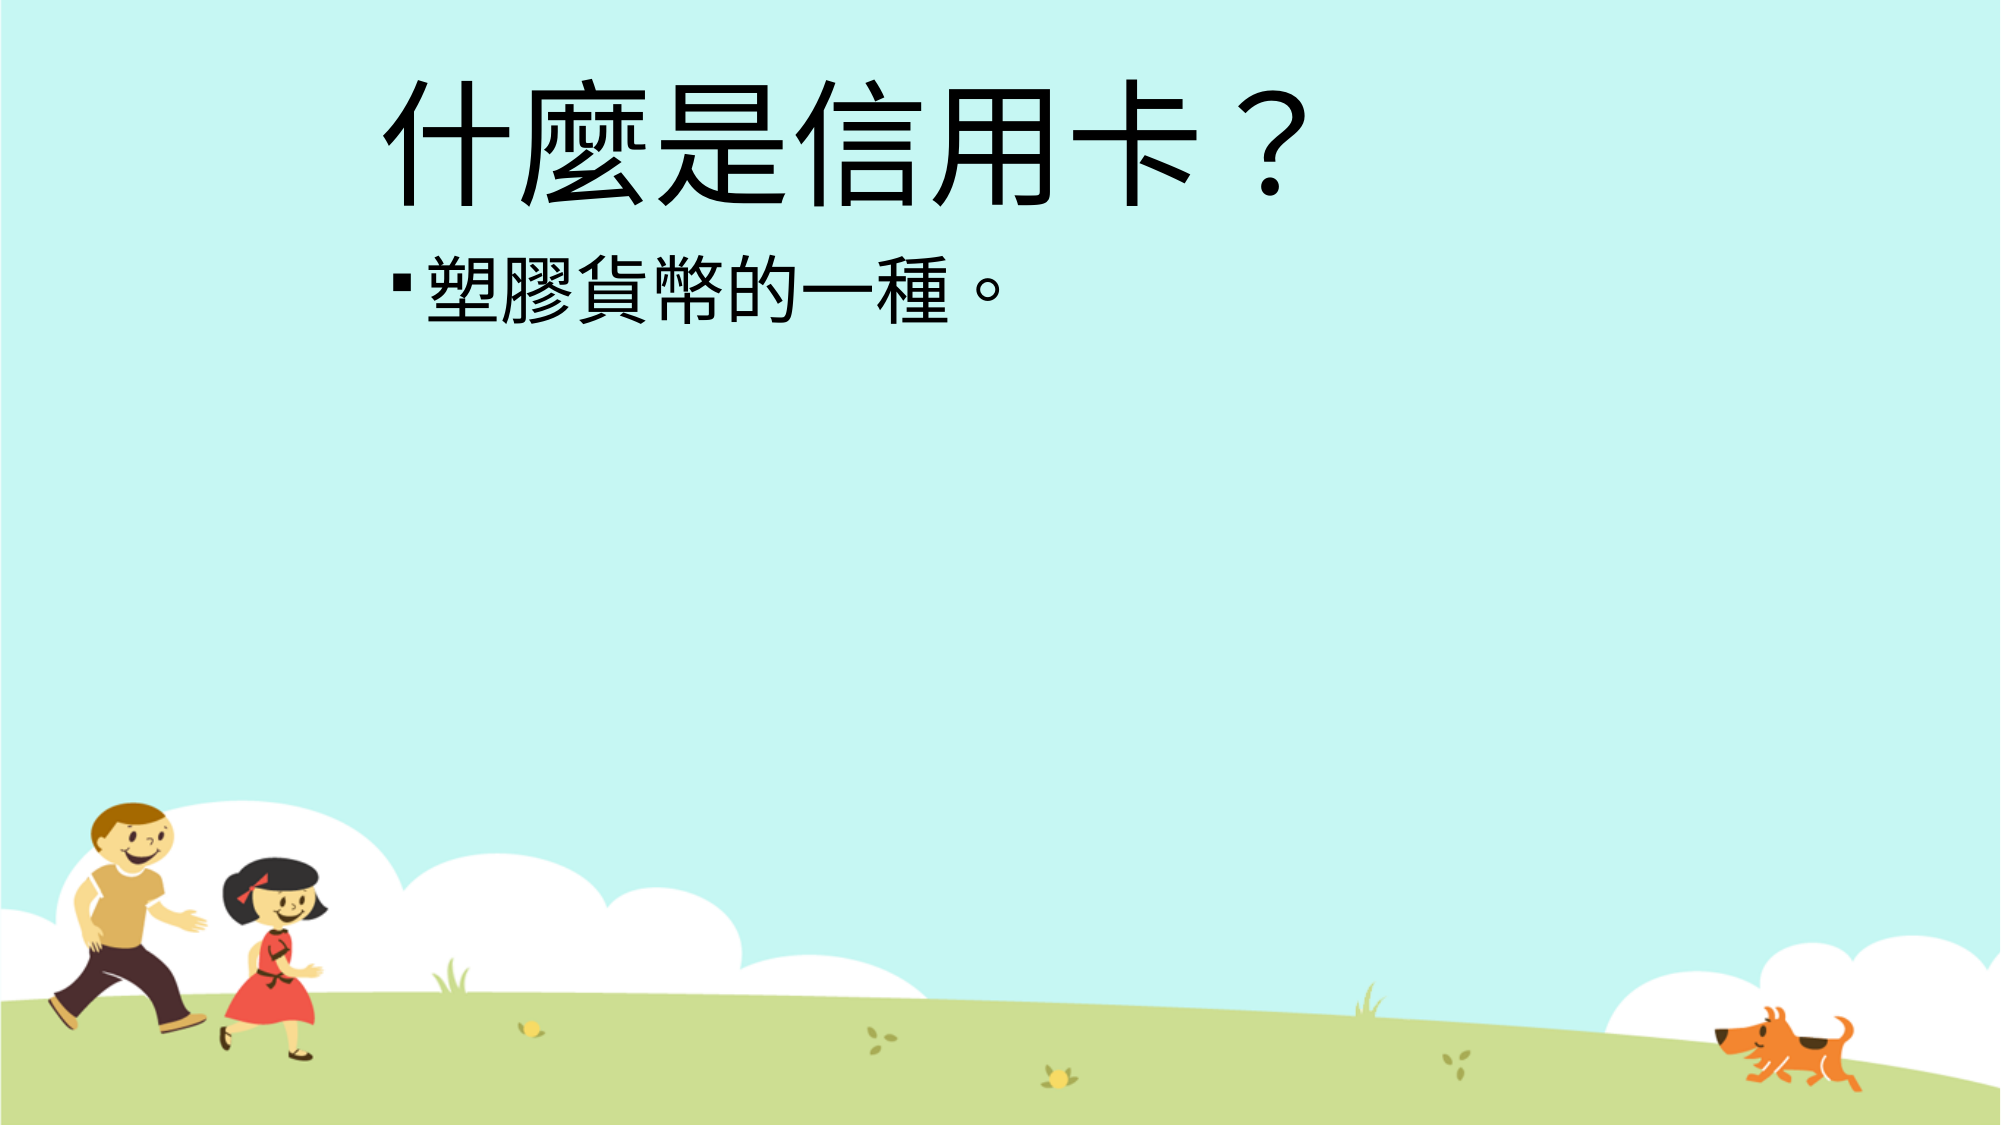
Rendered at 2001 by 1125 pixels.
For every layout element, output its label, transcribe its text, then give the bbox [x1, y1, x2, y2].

list 塑膠貨幣的一種。 [365, 246, 1904, 395]
picture [0, 0, 2001, 1125]
title 什麼是信用卡？ [364, 33, 1902, 231]
